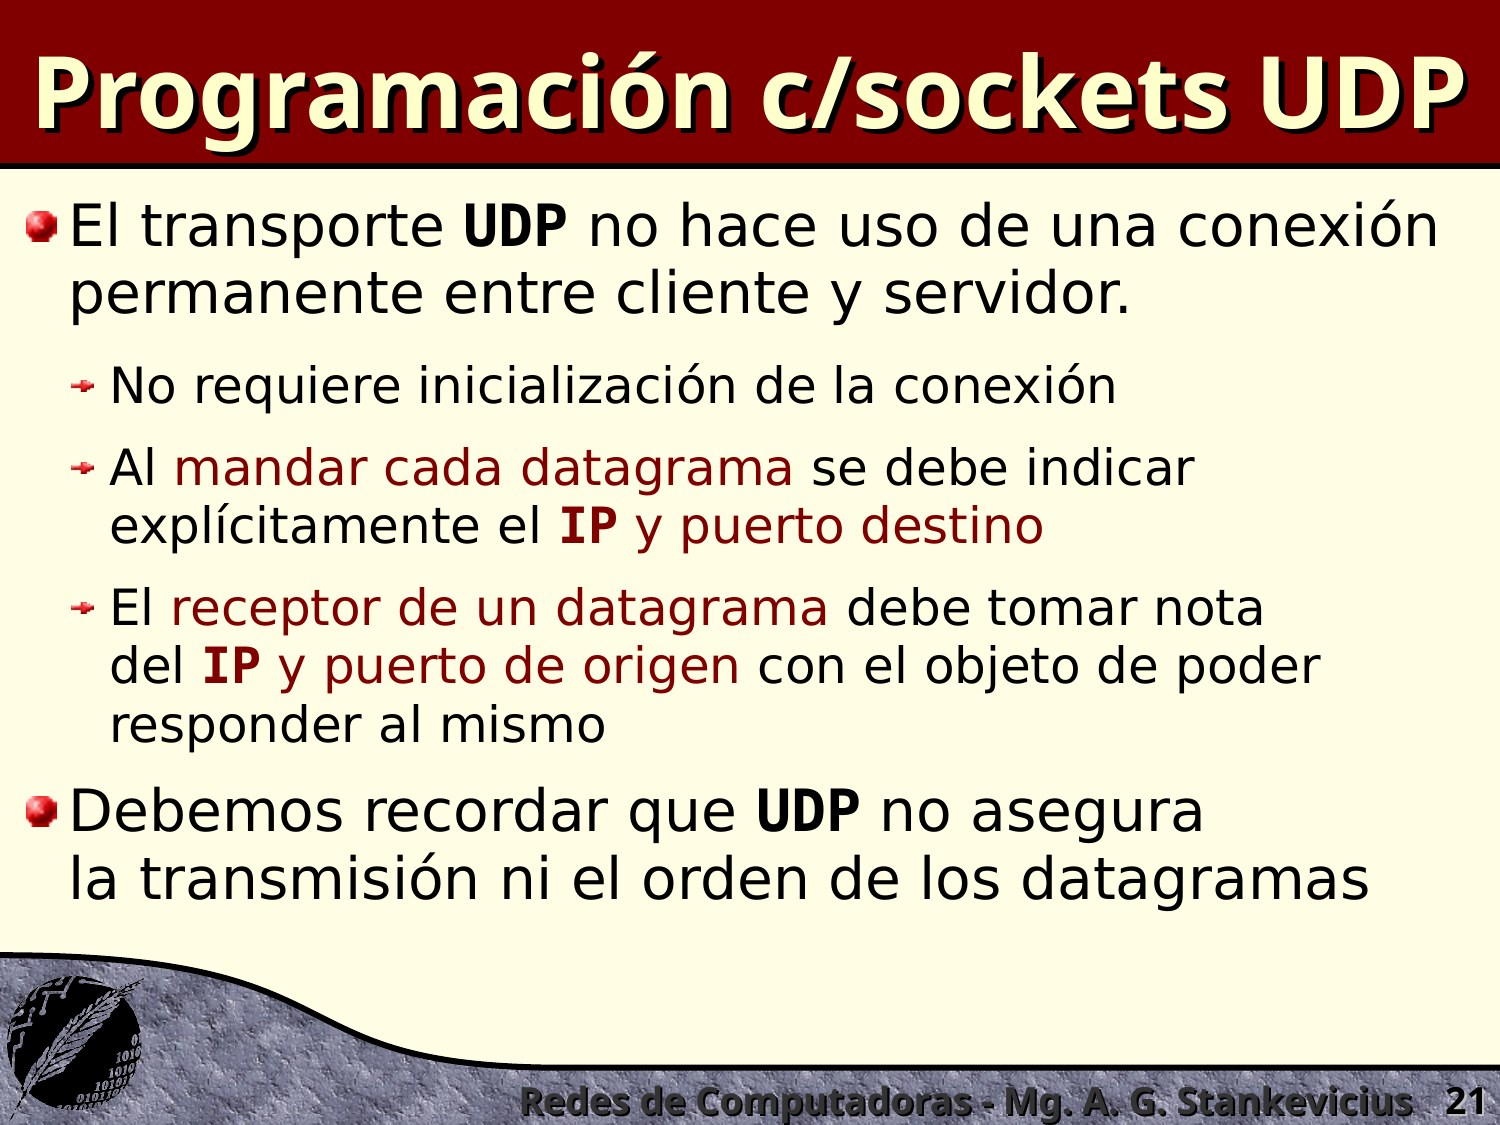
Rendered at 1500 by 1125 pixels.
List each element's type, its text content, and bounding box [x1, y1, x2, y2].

picture [0, 959, 1500, 1125]
list El transporte UDP no hace uso de una conexión permanente entre cliente y servidor. No requiere inicialización de la conexión Al mandar cada datagrama se debe indicar explícitamente el IP y puerto destino El receptor de un datagrama debe tomar nota del IP y puerto de origen con el objeto de poder responder al mismo Debemos recordar que UDP no asegura la transmisión ni el orden de los datagramas [11, 192, 1486, 921]
picture [790, 1100, 795, 1110]
picture [1047, 1100, 1054, 1110]
title Programación c/sockets UDP [15, 5, 1485, 160]
